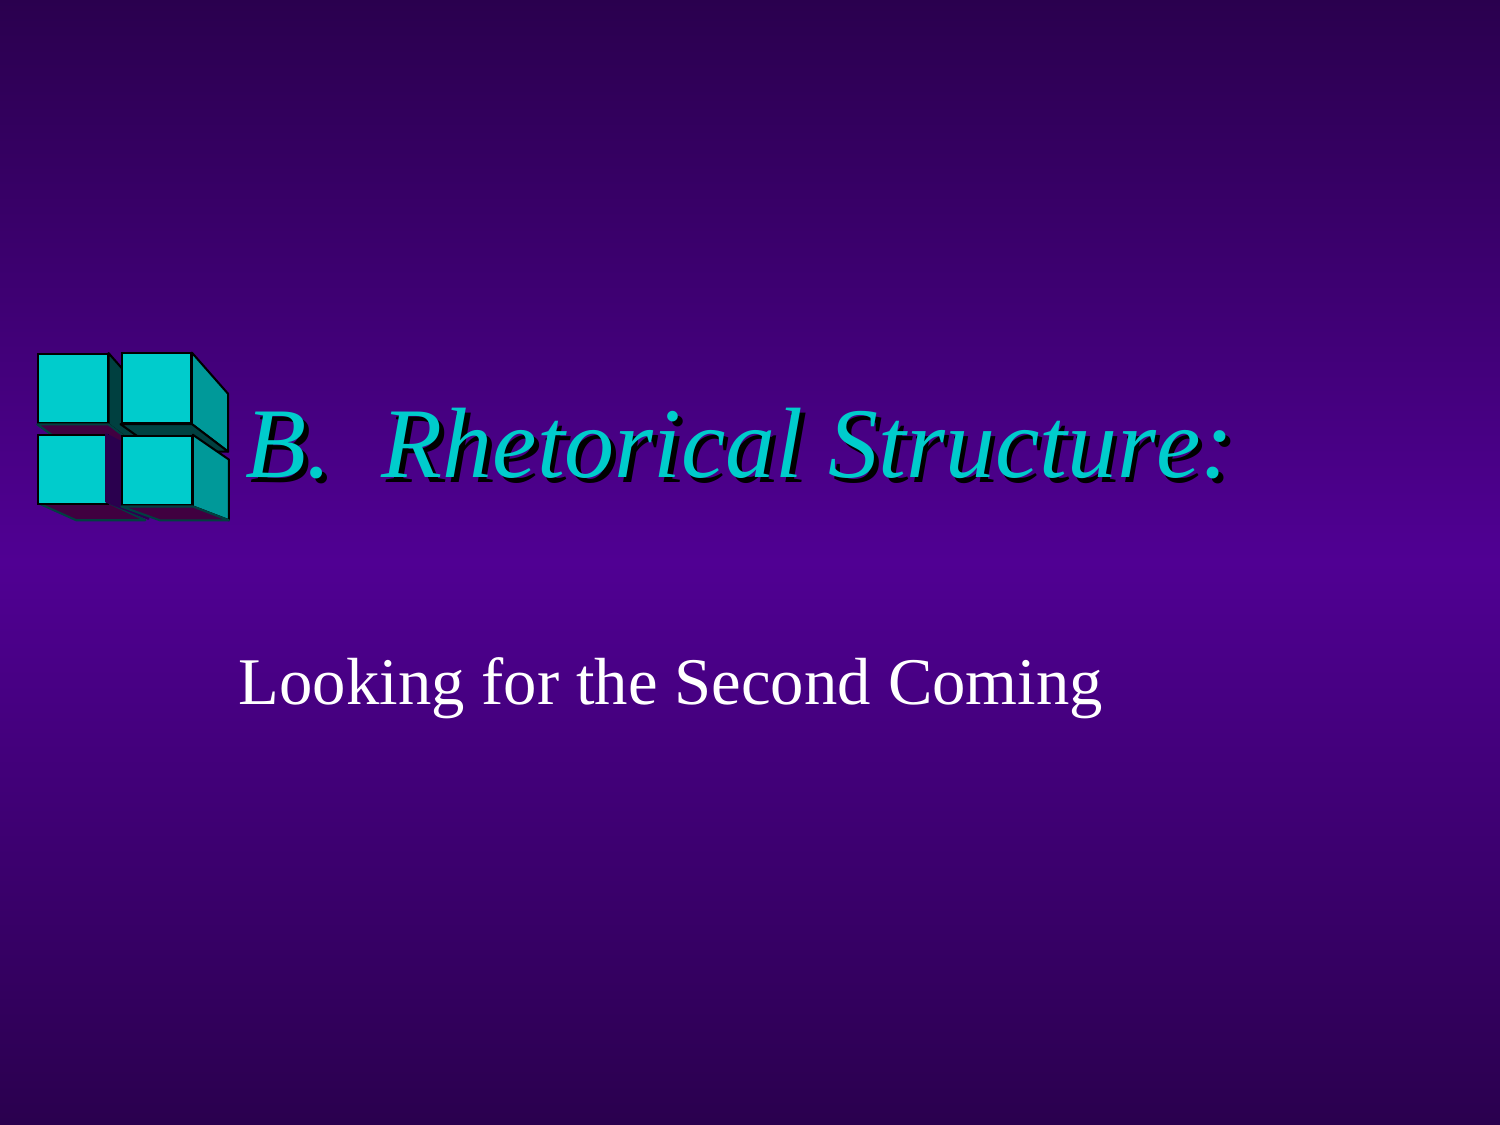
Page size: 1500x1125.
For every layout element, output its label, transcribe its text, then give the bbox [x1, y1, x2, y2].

subtitle Looking for the Second Coming [223, 637, 1277, 926]
title B. Rhetorical Structure: [230, 349, 1494, 538]
